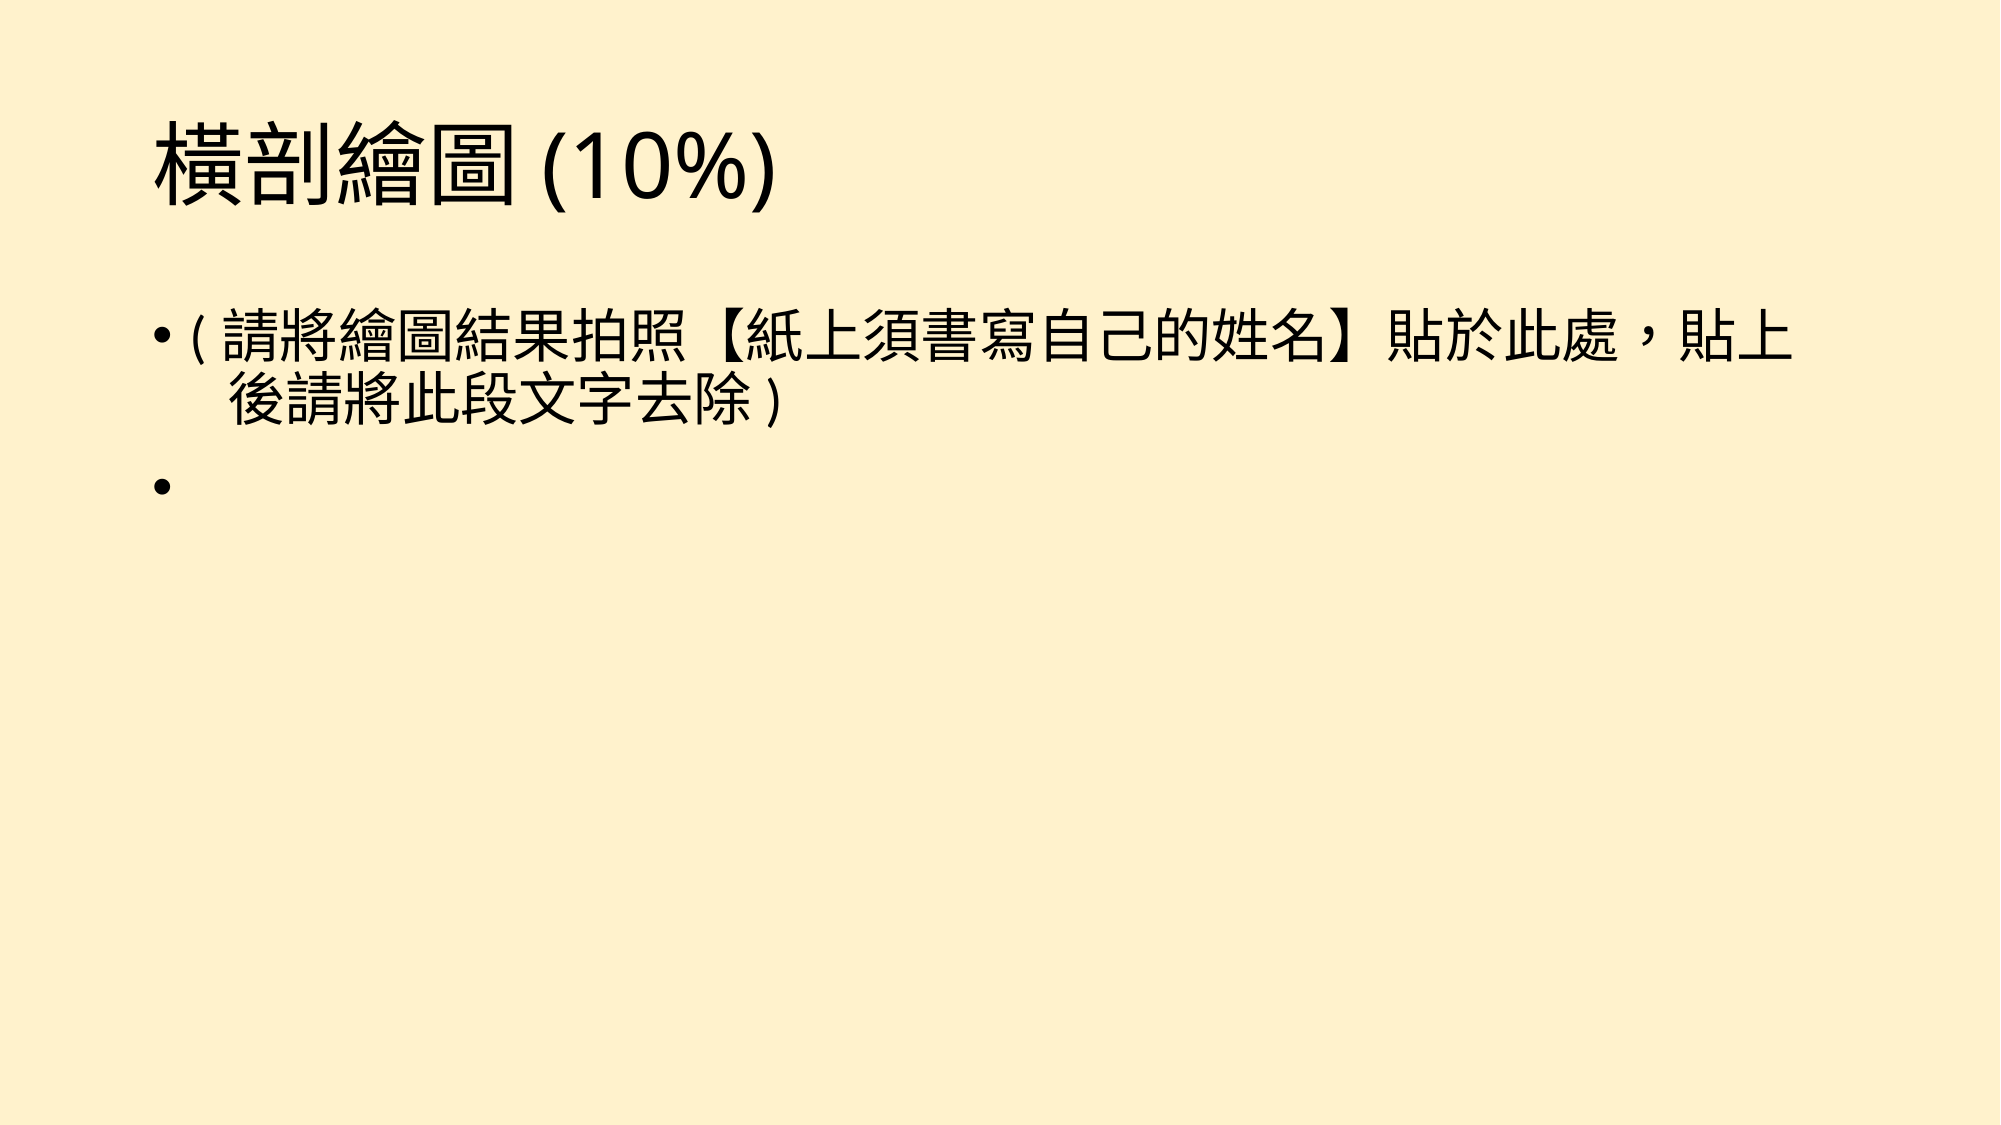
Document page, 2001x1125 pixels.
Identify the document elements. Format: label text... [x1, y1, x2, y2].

list (請將繪圖結果拍照【紙上須書寫自己的姓名】貼於此處，貼上後請將此段文字去除) [137, 299, 1863, 1014]
title 橫剖繪圖(10%) [137, 59, 1863, 278]
